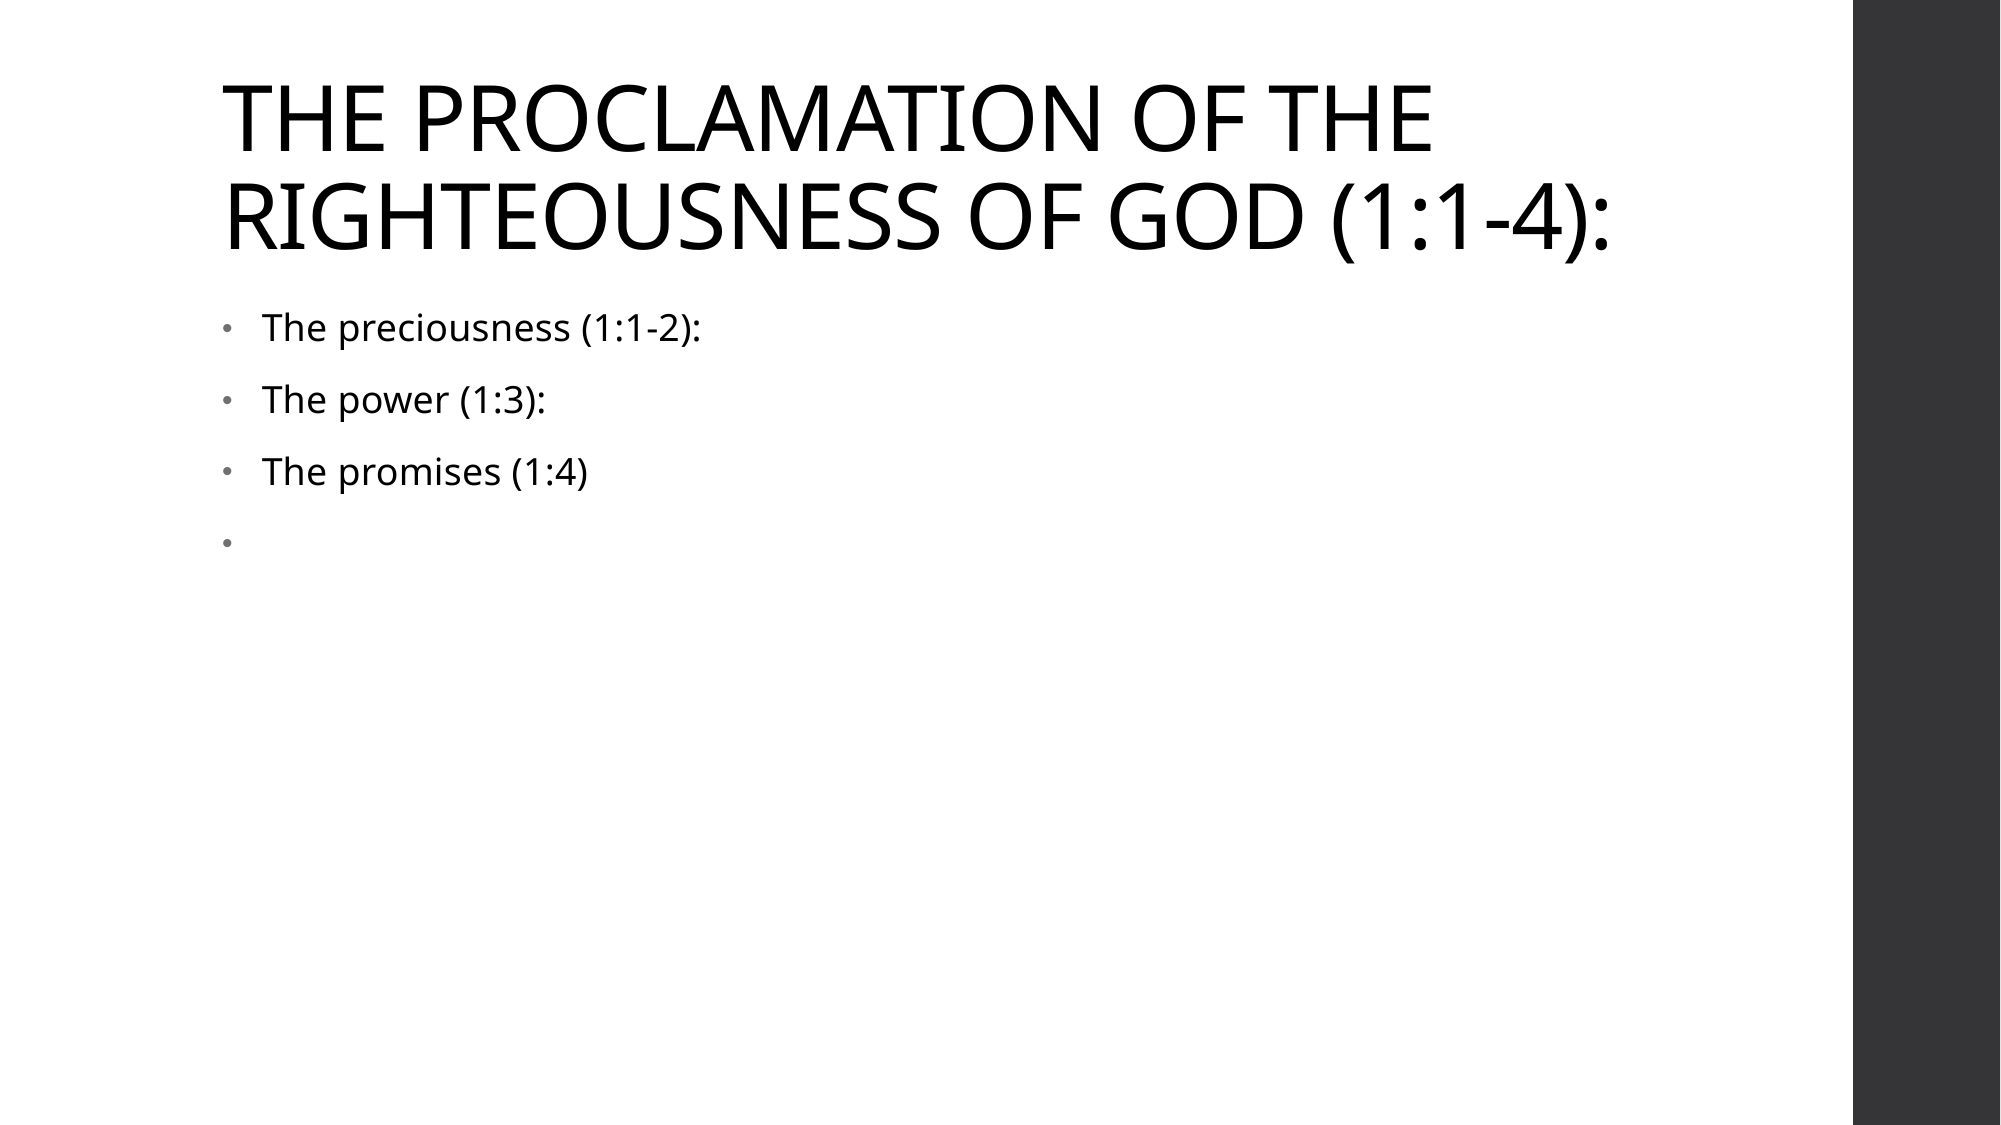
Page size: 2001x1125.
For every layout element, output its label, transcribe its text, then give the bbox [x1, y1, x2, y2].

list The preciousness (1:1-2): The power (1:3): The promises (1:4) [206, 299, 1617, 1014]
title THE PROCLAMATION OF THE RIGHTEOUSNESS OF GOD (1:1-4): [206, 60, 1797, 278]
